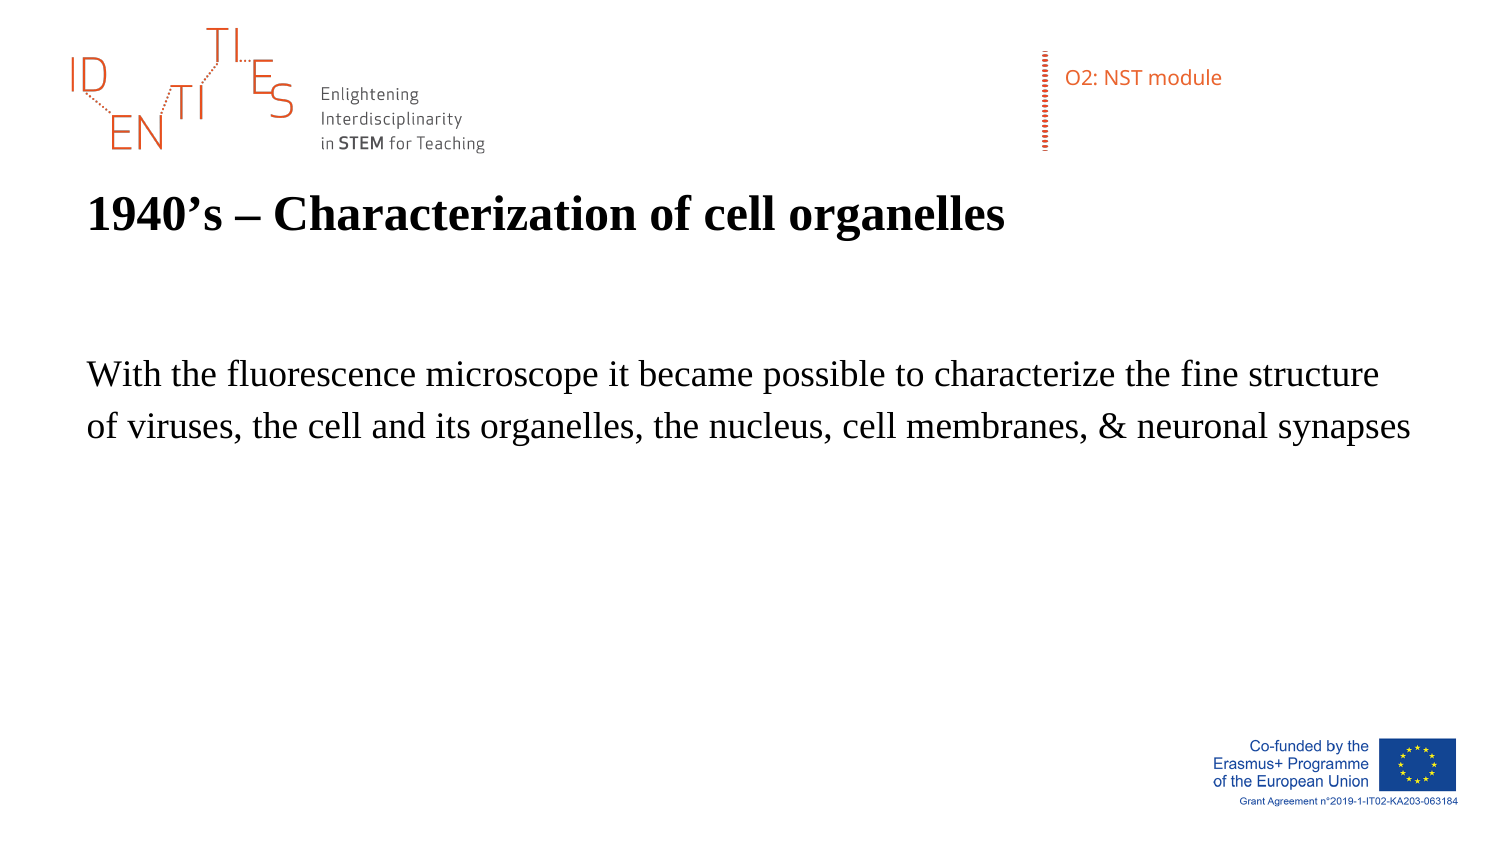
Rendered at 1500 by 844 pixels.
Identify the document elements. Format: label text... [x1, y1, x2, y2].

picture [71, 24, 485, 157]
text_box 1940’s – Characterization of cell organelles With the fluorescence microscope it became possible to characterize the fine structure of viruses, the cell and its organelles, the nucleus, cell membranes, & neuronal synapses [71, 156, 1429, 605]
text_box O2: NST module [1051, 57, 1472, 139]
picture [1042, 51, 1051, 151]
picture [1208, 735, 1459, 810]
